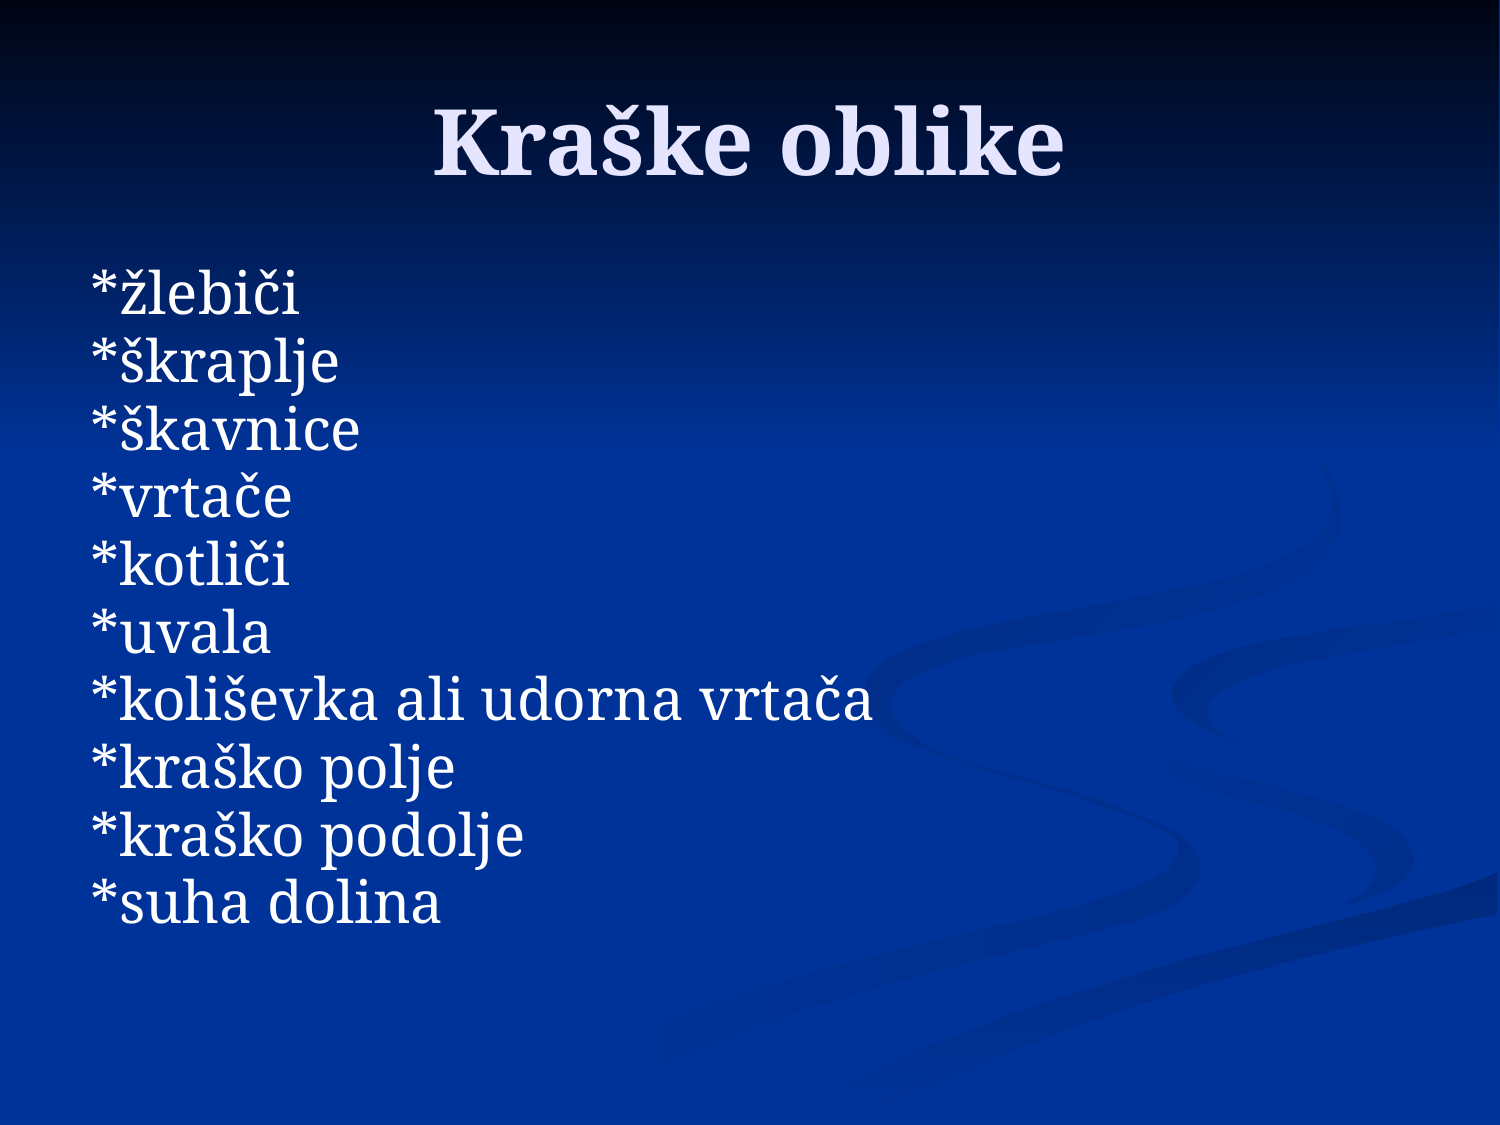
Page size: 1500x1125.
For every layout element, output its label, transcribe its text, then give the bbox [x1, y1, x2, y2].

title Kraške oblike [75, 45, 1425, 233]
list *žlebiči *škraplje *škavnice *vrtače *kotliči *uvala *koliševka ali udorna vrtača *kraško polje *kraško podolje *suha dolina [75, 262, 1425, 1005]
